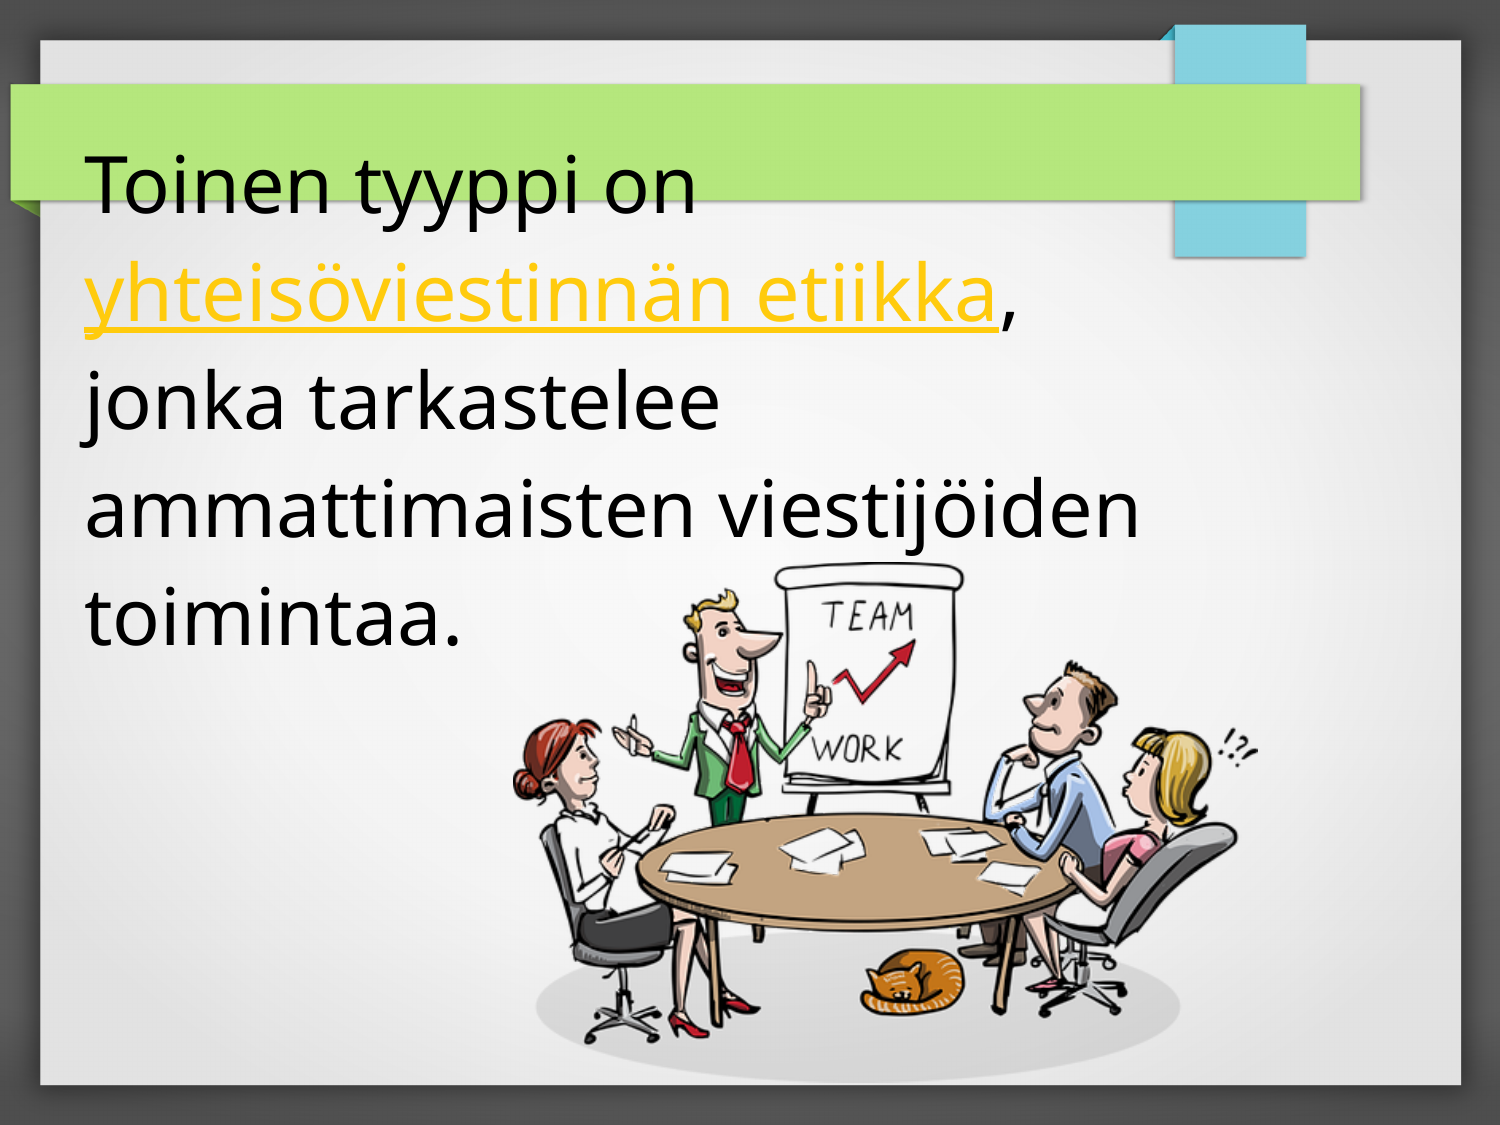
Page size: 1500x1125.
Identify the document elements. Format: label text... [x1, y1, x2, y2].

title Toinen tyyppi on yhteisöviestinnän etiikka, jonka tarkastelee ammattimaisten viestijöiden toimintaa. [76, 42, 1265, 669]
picture [0, 0, 1500, 1125]
